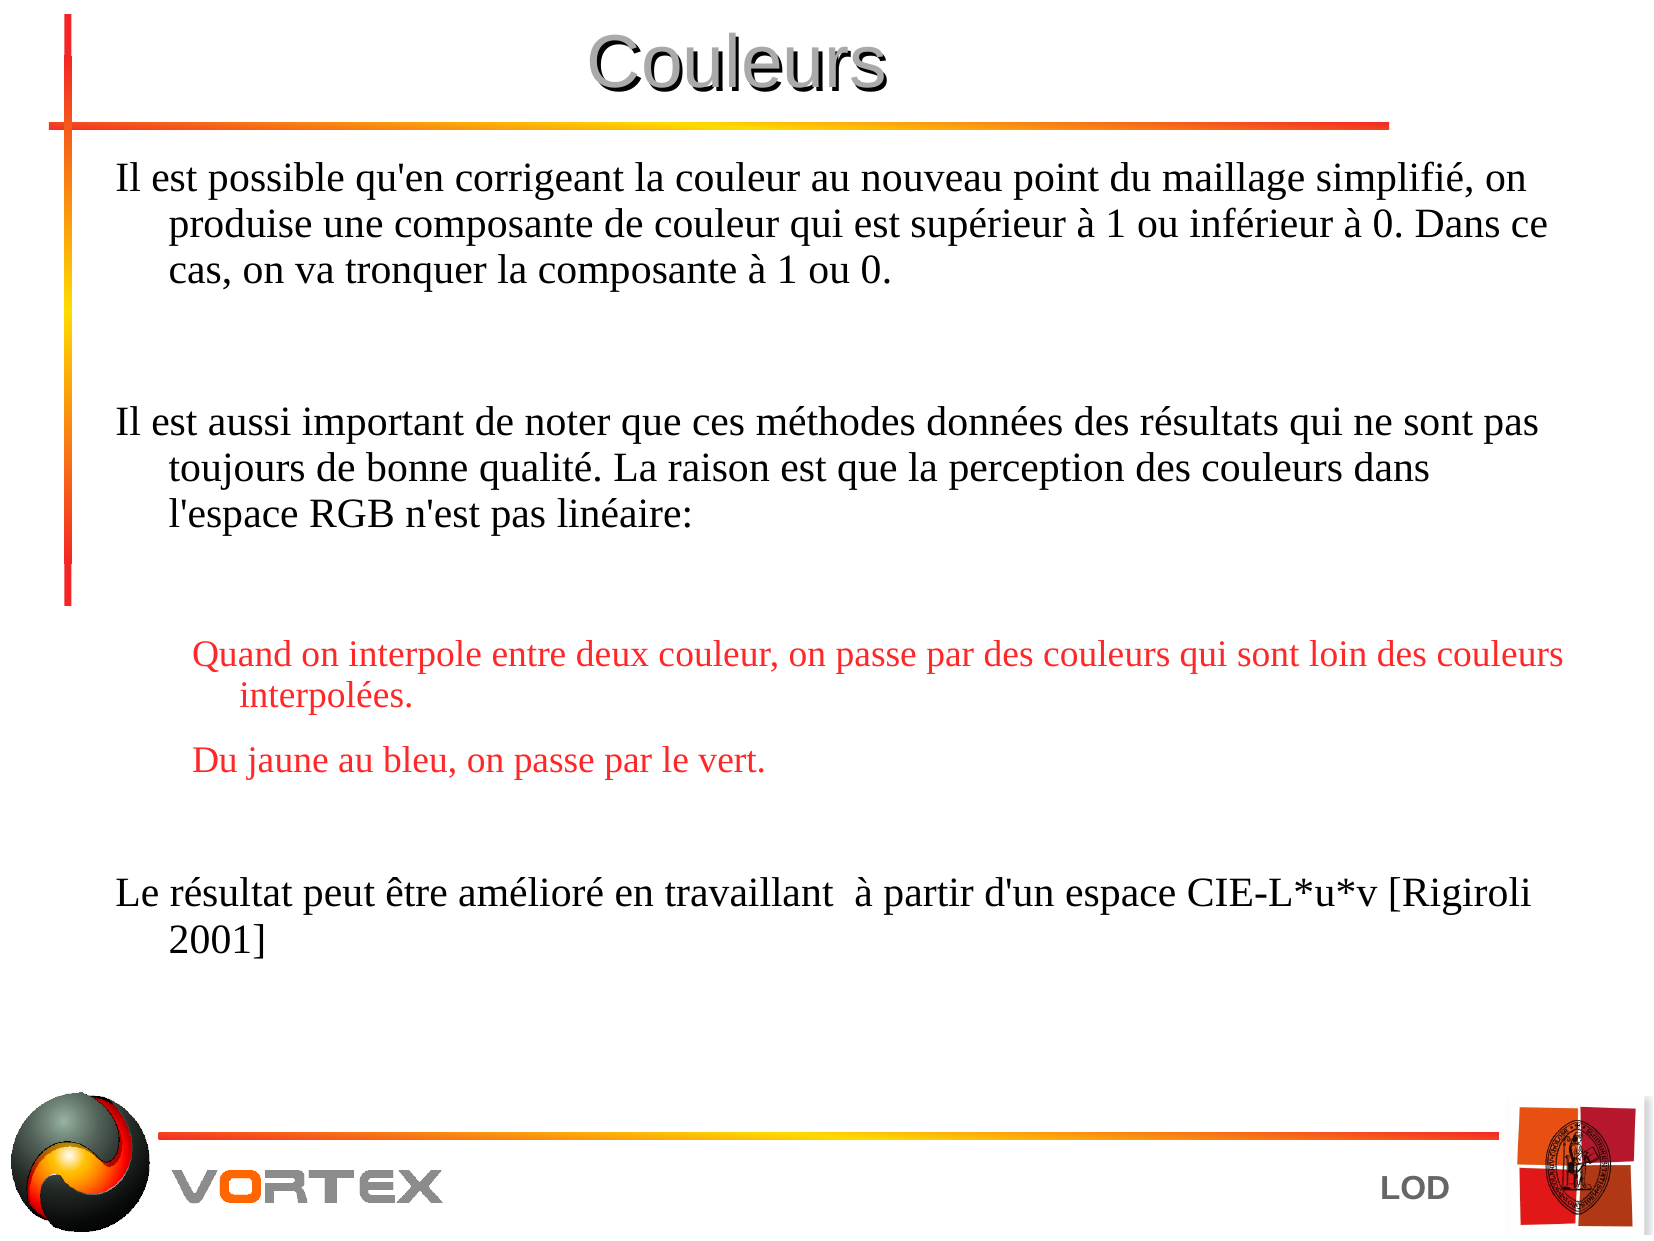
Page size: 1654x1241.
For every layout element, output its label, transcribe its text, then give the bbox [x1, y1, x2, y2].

picture [11, 1092, 443, 1232]
title Couleurs [82, 4, 1392, 120]
picture [1505, 1096, 1653, 1235]
list Il est possible qu'en corrigeant la couleur au nouveau point du maillage simplifié, on produise une composante de couleur qui est supérieur à 1 ou inférieur à 0. Dans ce cas, on va tronquer la composante à 1 ou 0. Il est aussi important de noter que ces méthodes données des résultats qui ne sont pas toujours de bonne qualité. La raison est que la perception des couleurs dans l'espace RGB n'est pas linéaire: Quand on interpole entre deux couleur, on passe par des couleurs qui sont loin des couleurs interpolées. Du jaune au bleu, on passe par le vert. Le résultat peut être amélioré en travaillant à partir d'un espace CIE-L*u*v [Rigiroli 2001] [97, 153, 1571, 1109]
